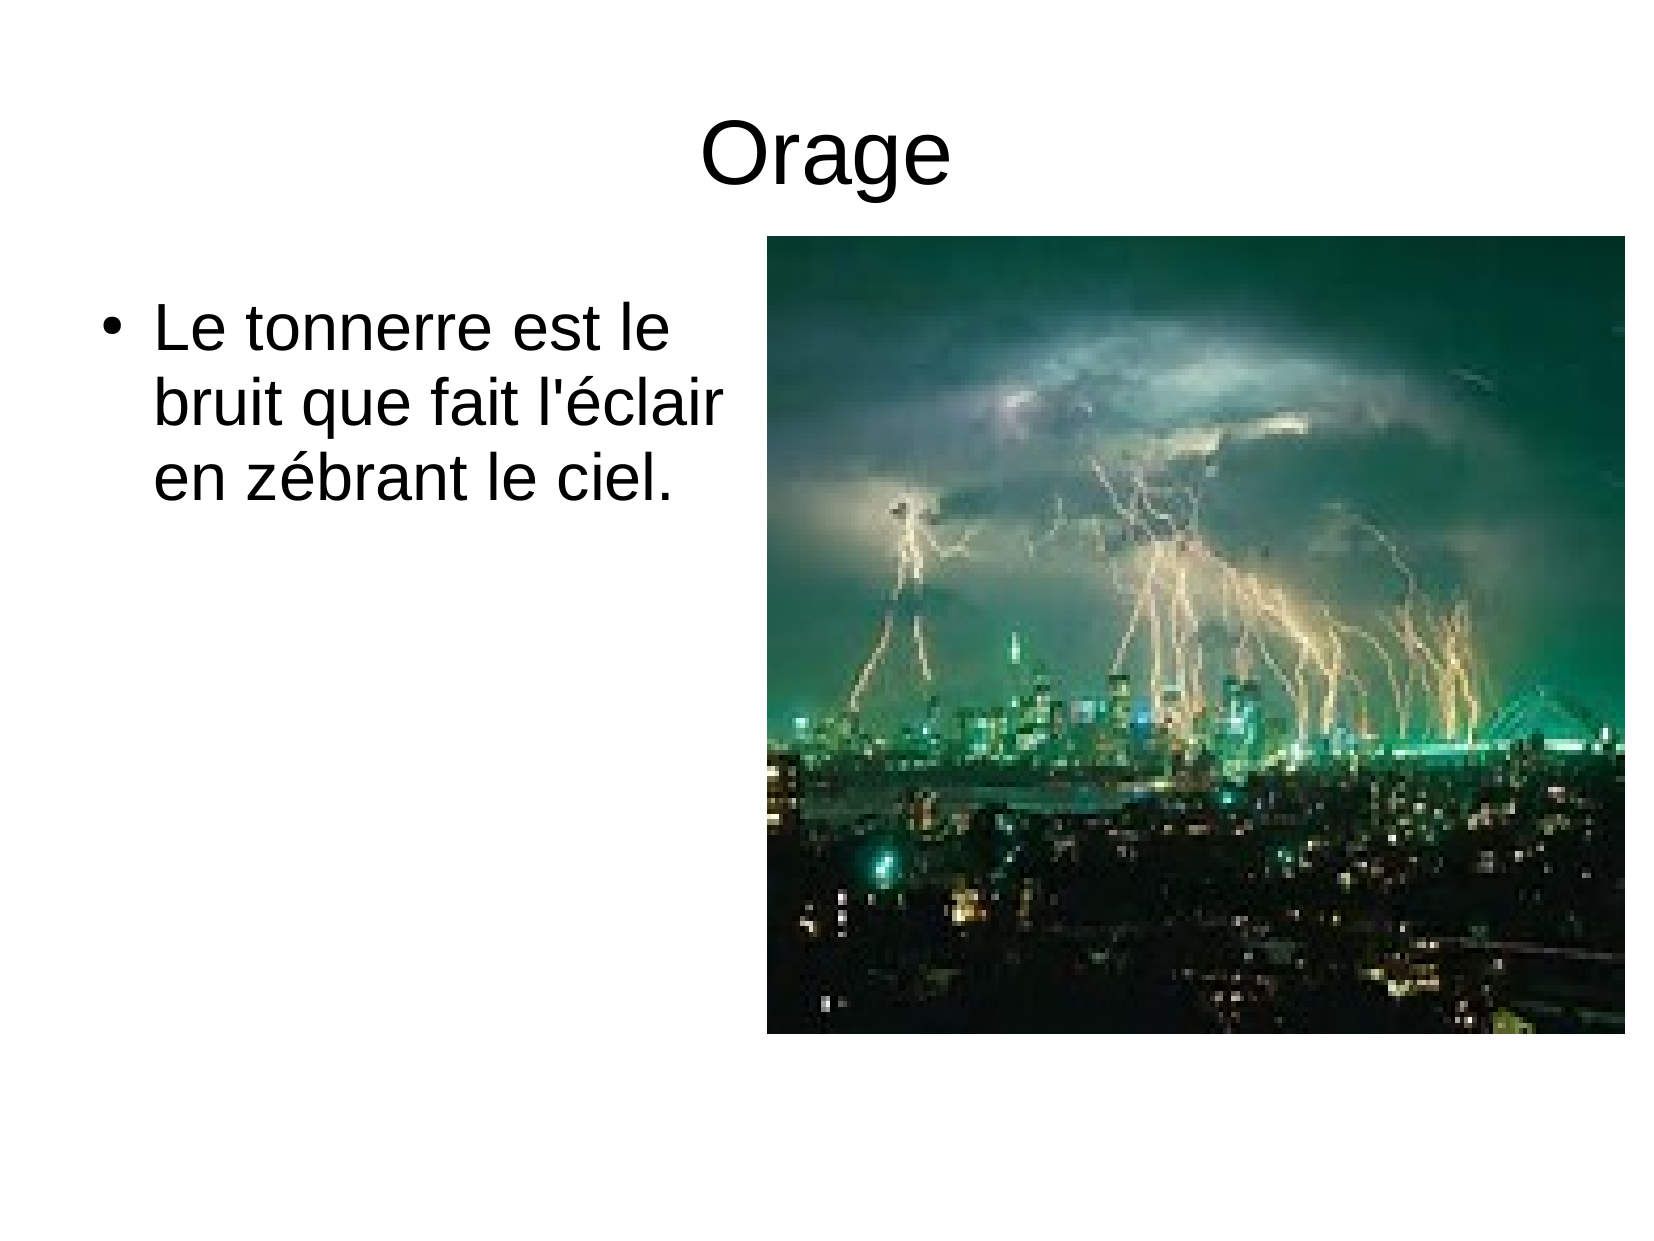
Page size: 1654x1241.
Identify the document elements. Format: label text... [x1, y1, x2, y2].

list Le tonnerre est le bruit que fait l'éclair en zébrant le ciel. [82, 290, 809, 1094]
title Orage [82, 56, 1571, 250]
picture [767, 236, 1625, 1034]
